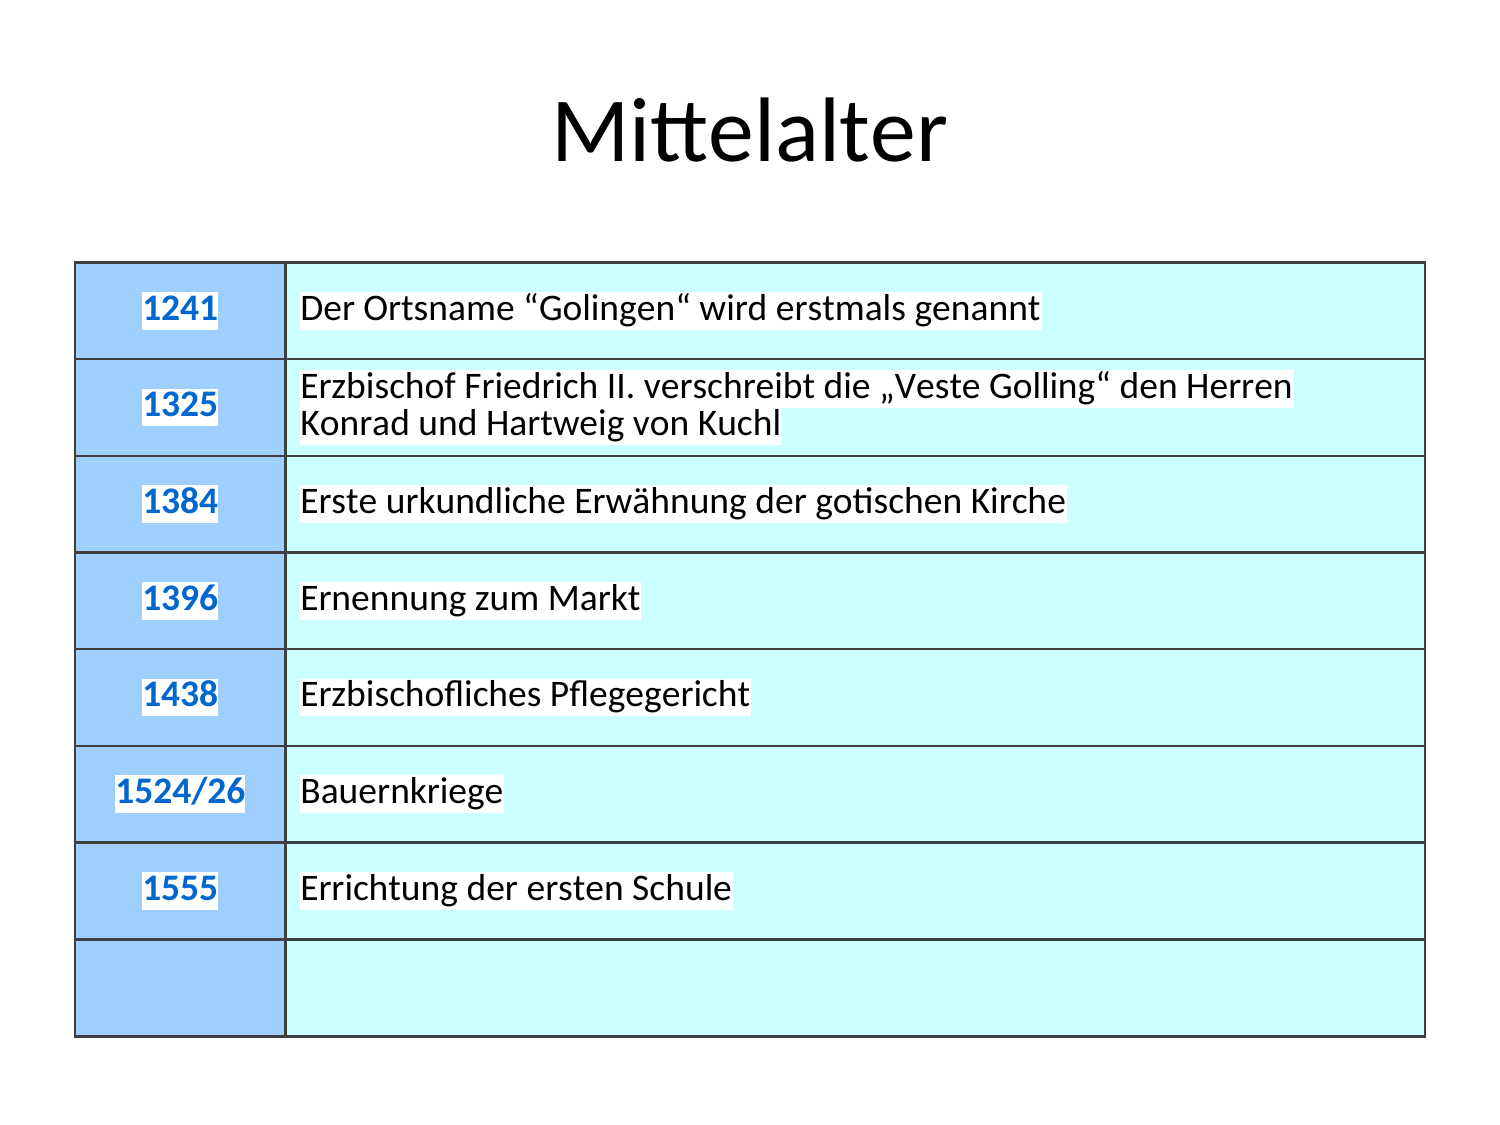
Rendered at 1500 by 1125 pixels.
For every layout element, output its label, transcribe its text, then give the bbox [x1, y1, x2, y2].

table_cell 1384 [76, 457, 284, 551]
table_cell [76, 941, 284, 1035]
table_cell 1524/26 [76, 747, 284, 841]
table_header 1241 [76, 264, 284, 358]
table_cell Bauernkriege [287, 747, 1424, 841]
table_cell 1438 [76, 650, 284, 745]
table_cell Erzbischof Friedrich II. verschreibt die „Veste Golling“ den Herren Konrad und Hartweig von Kuchl [287, 360, 1424, 455]
title Mittelalter [75, 21, 1426, 257]
table_cell Ernennung zum Markt [287, 554, 1424, 648]
table_cell [287, 941, 1424, 1035]
table_header Der Ortsname “Golingen“ wird erstmals genannt [287, 264, 1424, 358]
table_cell 1555 [76, 844, 284, 938]
table_cell 1325 [76, 360, 284, 455]
table_cell 1396 [76, 554, 284, 648]
table_cell Errichtung der ersten Schule [287, 844, 1424, 938]
table_cell Erste urkundliche Erwähnung der gotischen Kirche [287, 457, 1424, 551]
table_cell Erzbischofliches Pflegegericht [287, 650, 1424, 745]
